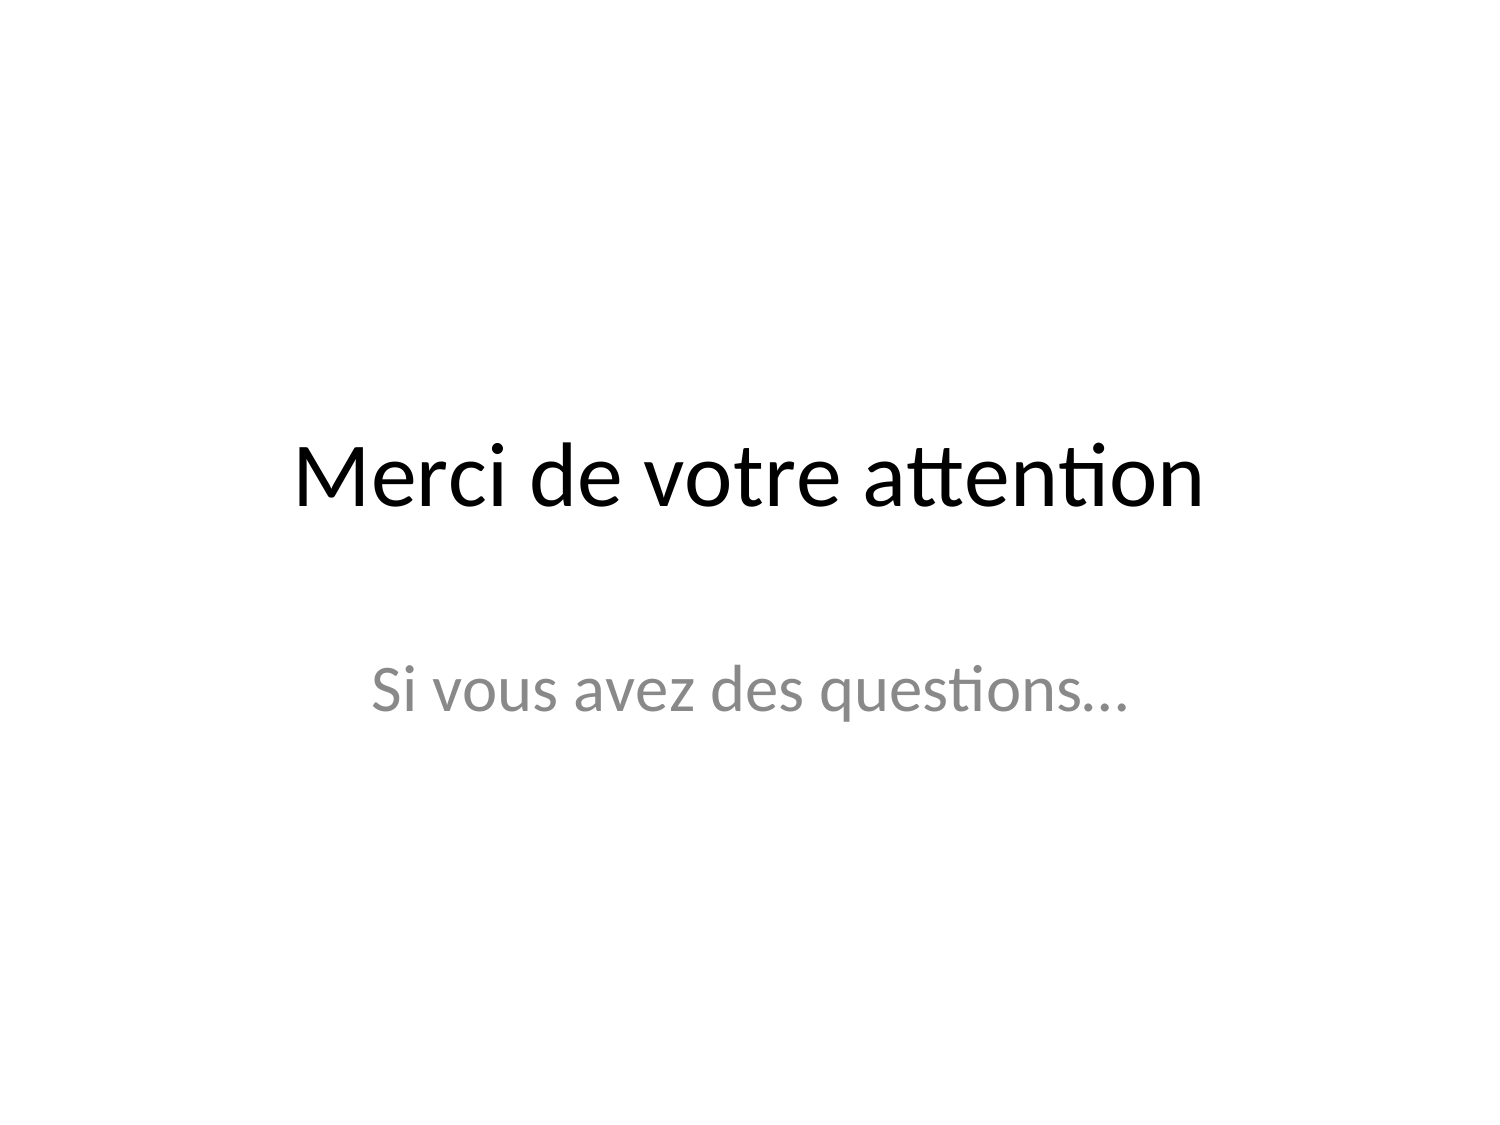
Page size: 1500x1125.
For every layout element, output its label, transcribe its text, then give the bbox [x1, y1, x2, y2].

text_box Merci de votre attention [112, 349, 1388, 591]
text_box Si vous avez des questions… [225, 637, 1276, 926]
